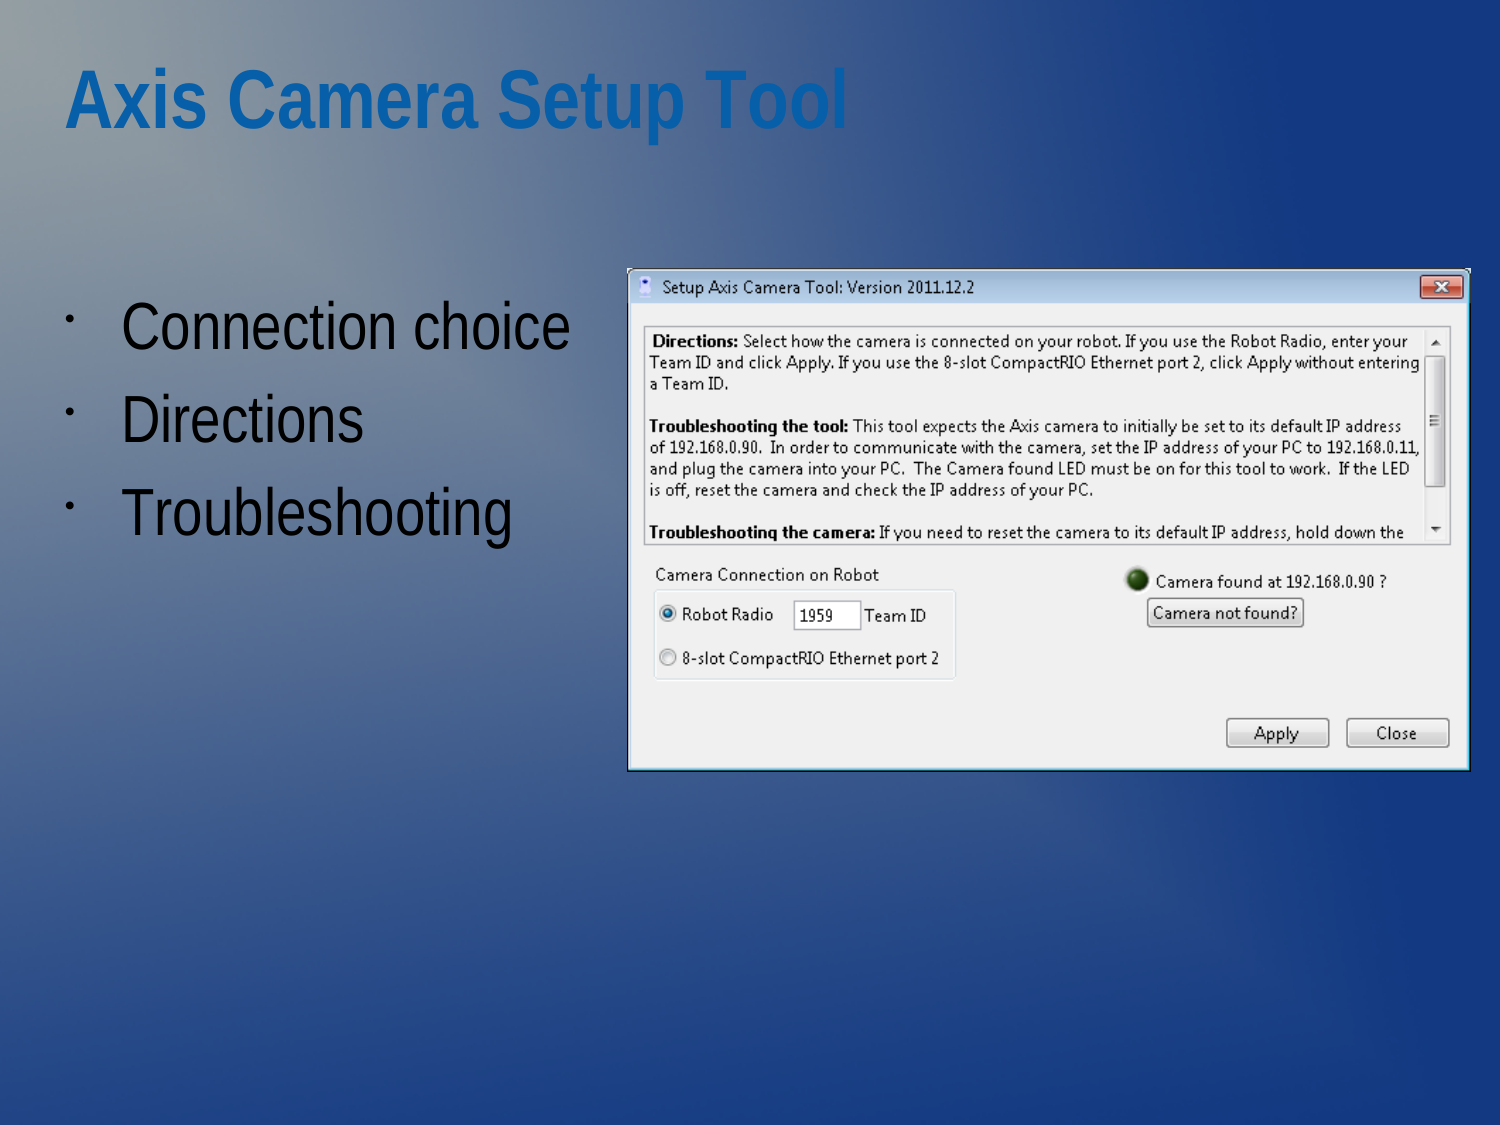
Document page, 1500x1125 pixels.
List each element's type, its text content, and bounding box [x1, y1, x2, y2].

title Axis Camera Setup Tool [50, 37, 1438, 225]
list Connection choice Directions Troubleshooting [50, 275, 589, 963]
picture [0, 0, 1500, 1125]
